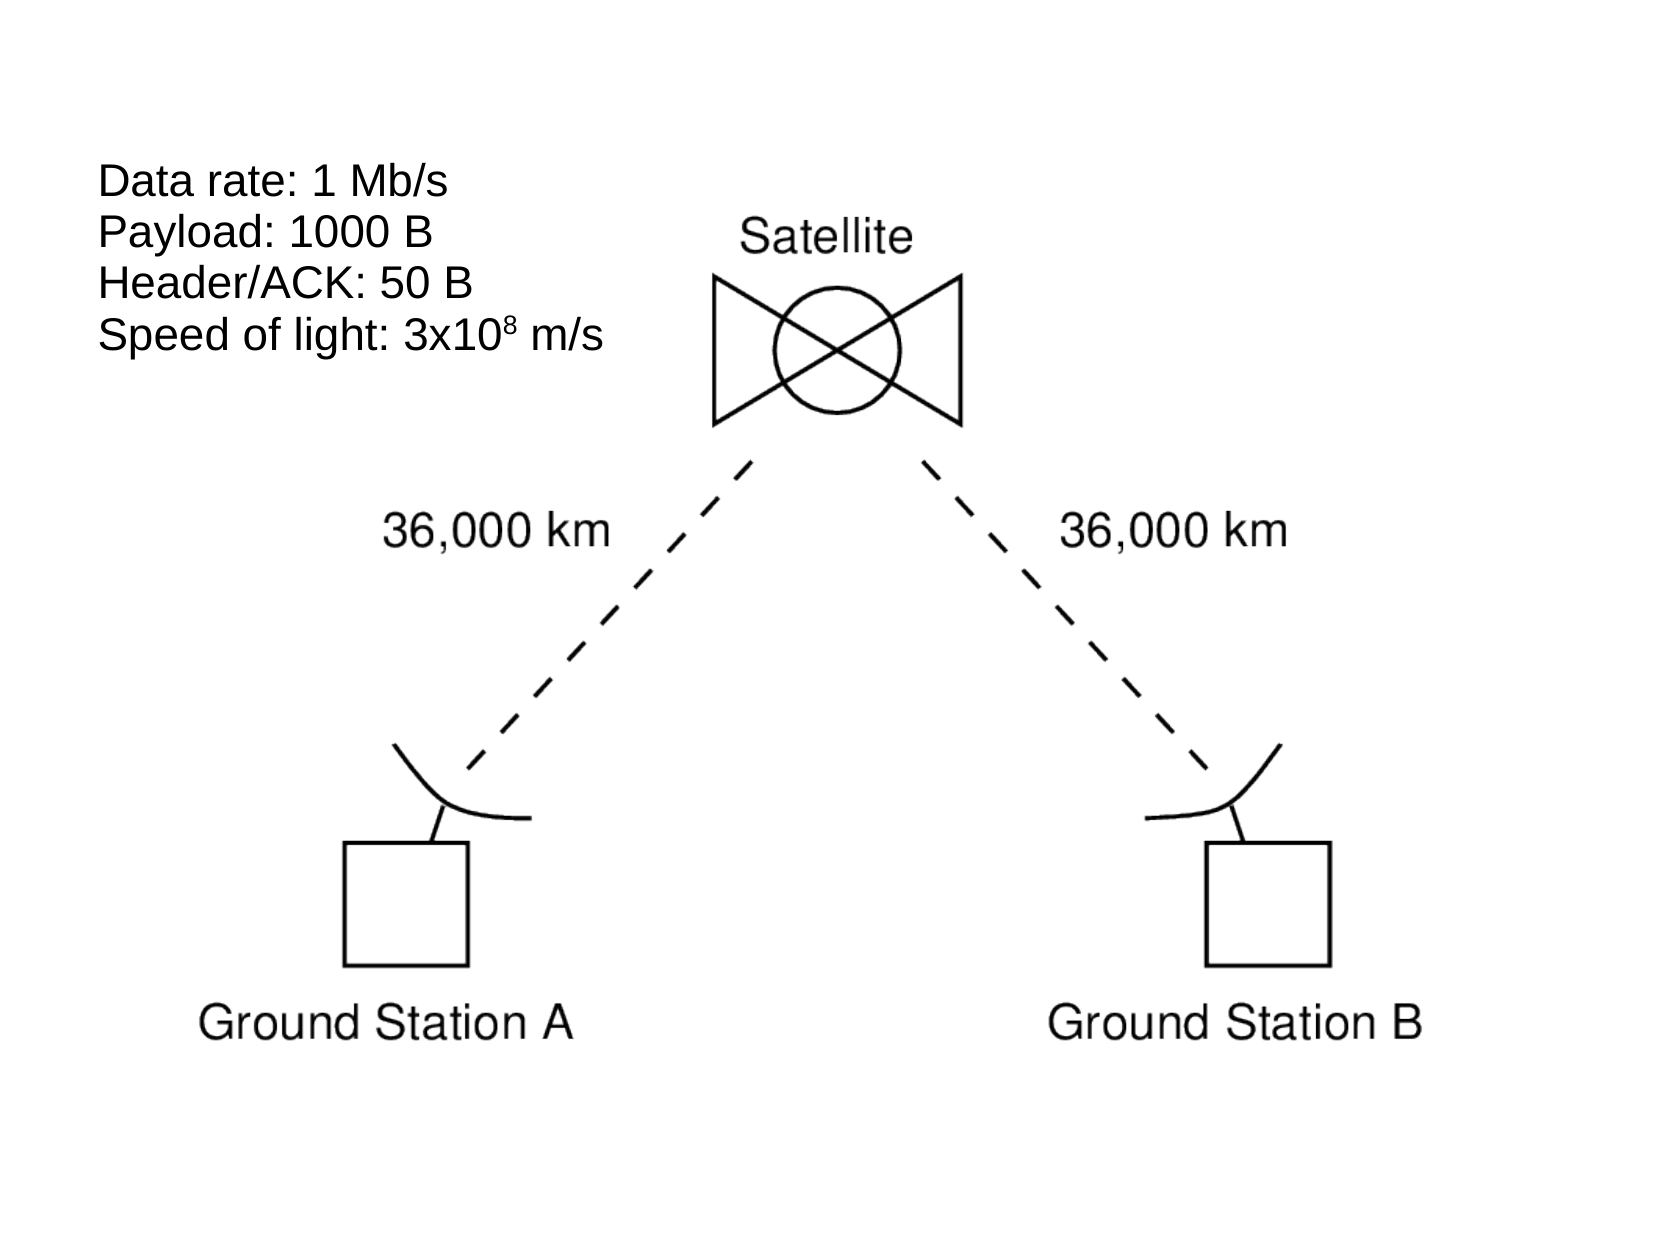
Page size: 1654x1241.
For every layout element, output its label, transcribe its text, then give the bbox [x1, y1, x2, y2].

text_box Data rate: 1 Mb/s Payload: 1000 B Header/ACK: 50 B Speed of light: 3x108 m/s [82, 147, 620, 370]
picture [193, 206, 1474, 1044]
